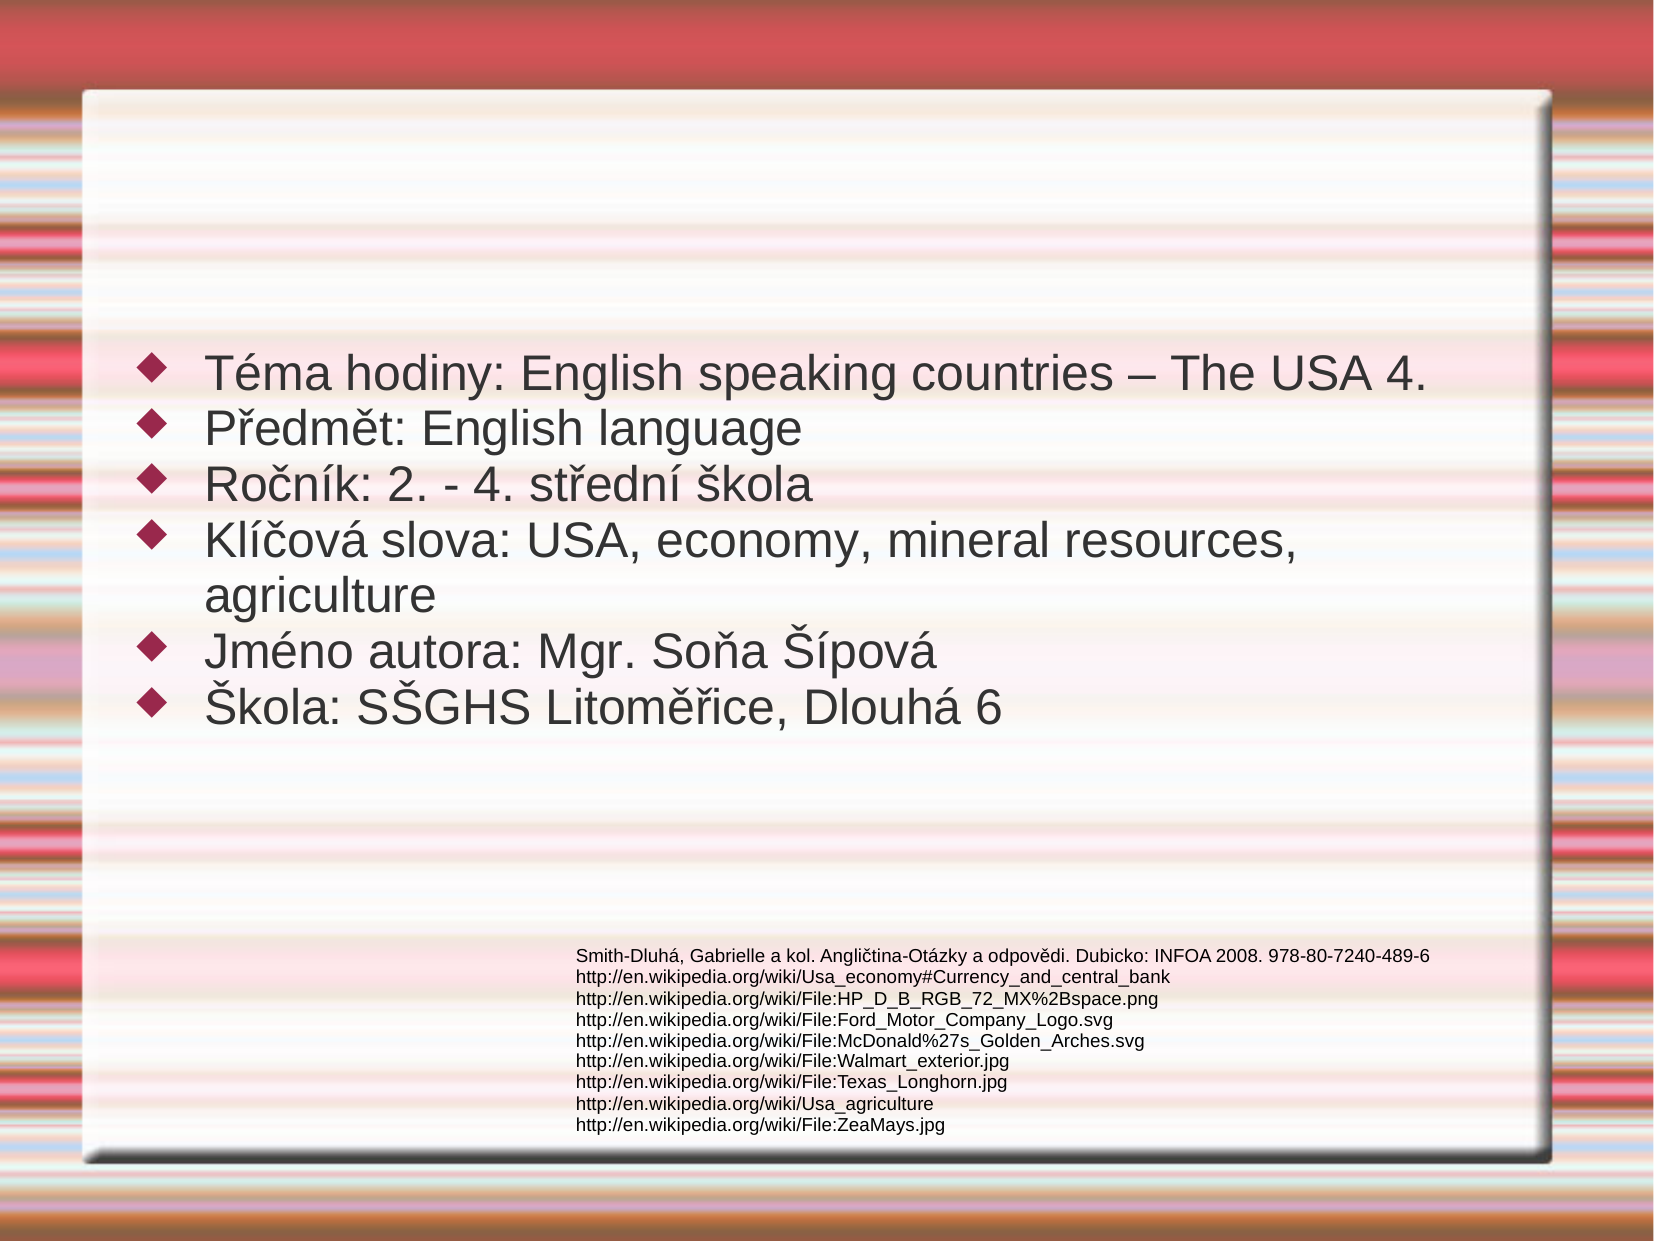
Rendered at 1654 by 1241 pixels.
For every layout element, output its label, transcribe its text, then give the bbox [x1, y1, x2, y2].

picture [0, 0, 1654, 1241]
list Téma hodiny: English speaking countries – The USA 4. Předmět: English language Ročník: 2. - 4. střední škola Klíčová slova: USA, economy, mineral resources, agriculture Jméno autora: Mgr. Soňa Šípová Škola: SŠGHS Litoměřice, Dlouhá 6 [121, 344, 1534, 1127]
text_box Smith-Dluhá, Gabrielle a kol. Angličtina-Otázky a odpovědi. Dubicko: INFOA 2008. 978-80-7240-489-6 http://en.wikipedia.org/wiki/Usa_economy#Currency_and_central_bank http://en.wikipedia.org/wiki/File:HP_D_B_RGB_72_MX%2Bspace.png http://en.wikipedia.org/wiki/File:Ford_Motor_Company_Logo.svg http://en.wikipedia.org/wiki/File:McDonald%27s_Golden_Arches.svg http://en.wikipedia.org/wiki/File:Walmart_exterior.jpg http://en.wikipedia.org/wiki/File:Texas_Longhorn.jpg http://en.wikipedia.org/wiki/Usa_agriculture http://en.wikipedia.org/wiki/File:ZeaMays.jpg [561, 917, 1466, 1141]
